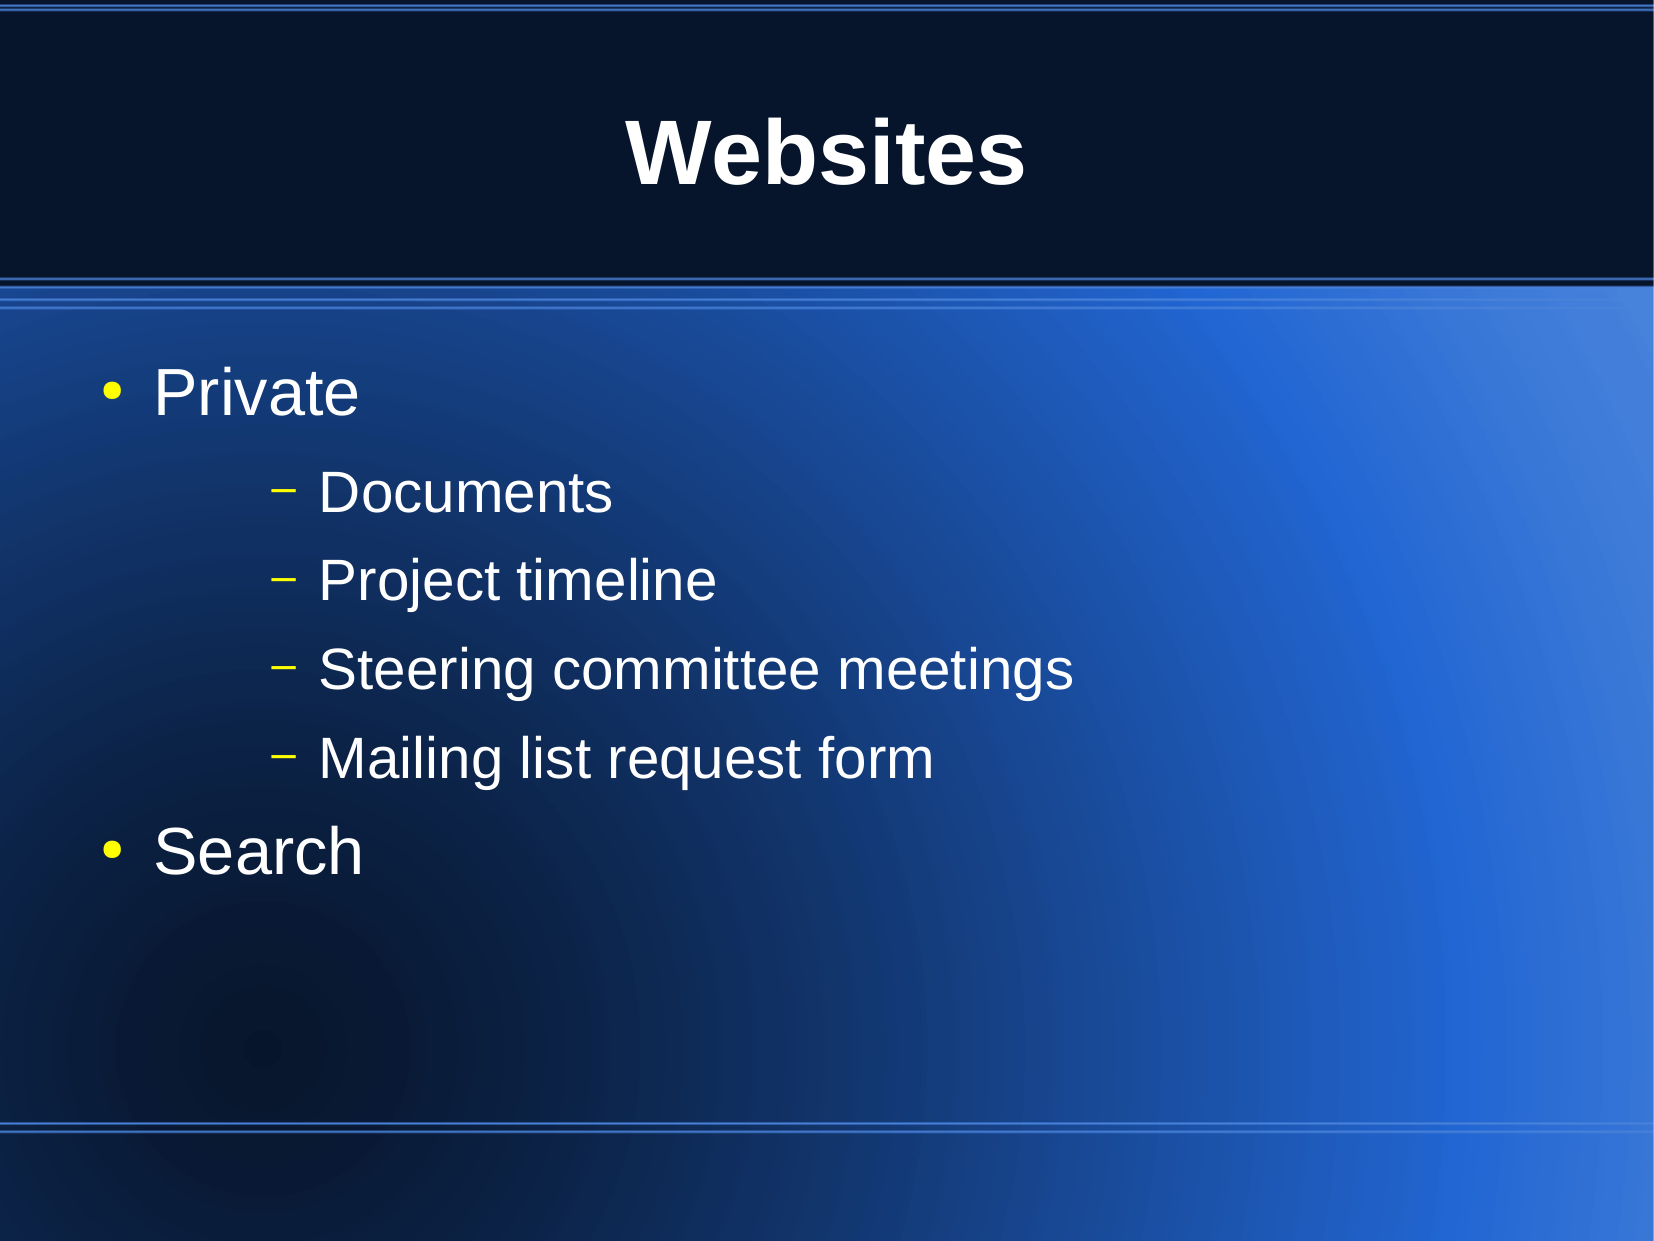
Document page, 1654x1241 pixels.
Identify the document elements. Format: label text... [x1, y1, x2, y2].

picture [0, 0, 1654, 1241]
list Private Documents Project timeline Steering committee meetings Mailing list request form Search [82, 355, 1571, 1058]
title Websites [82, 49, 1571, 257]
